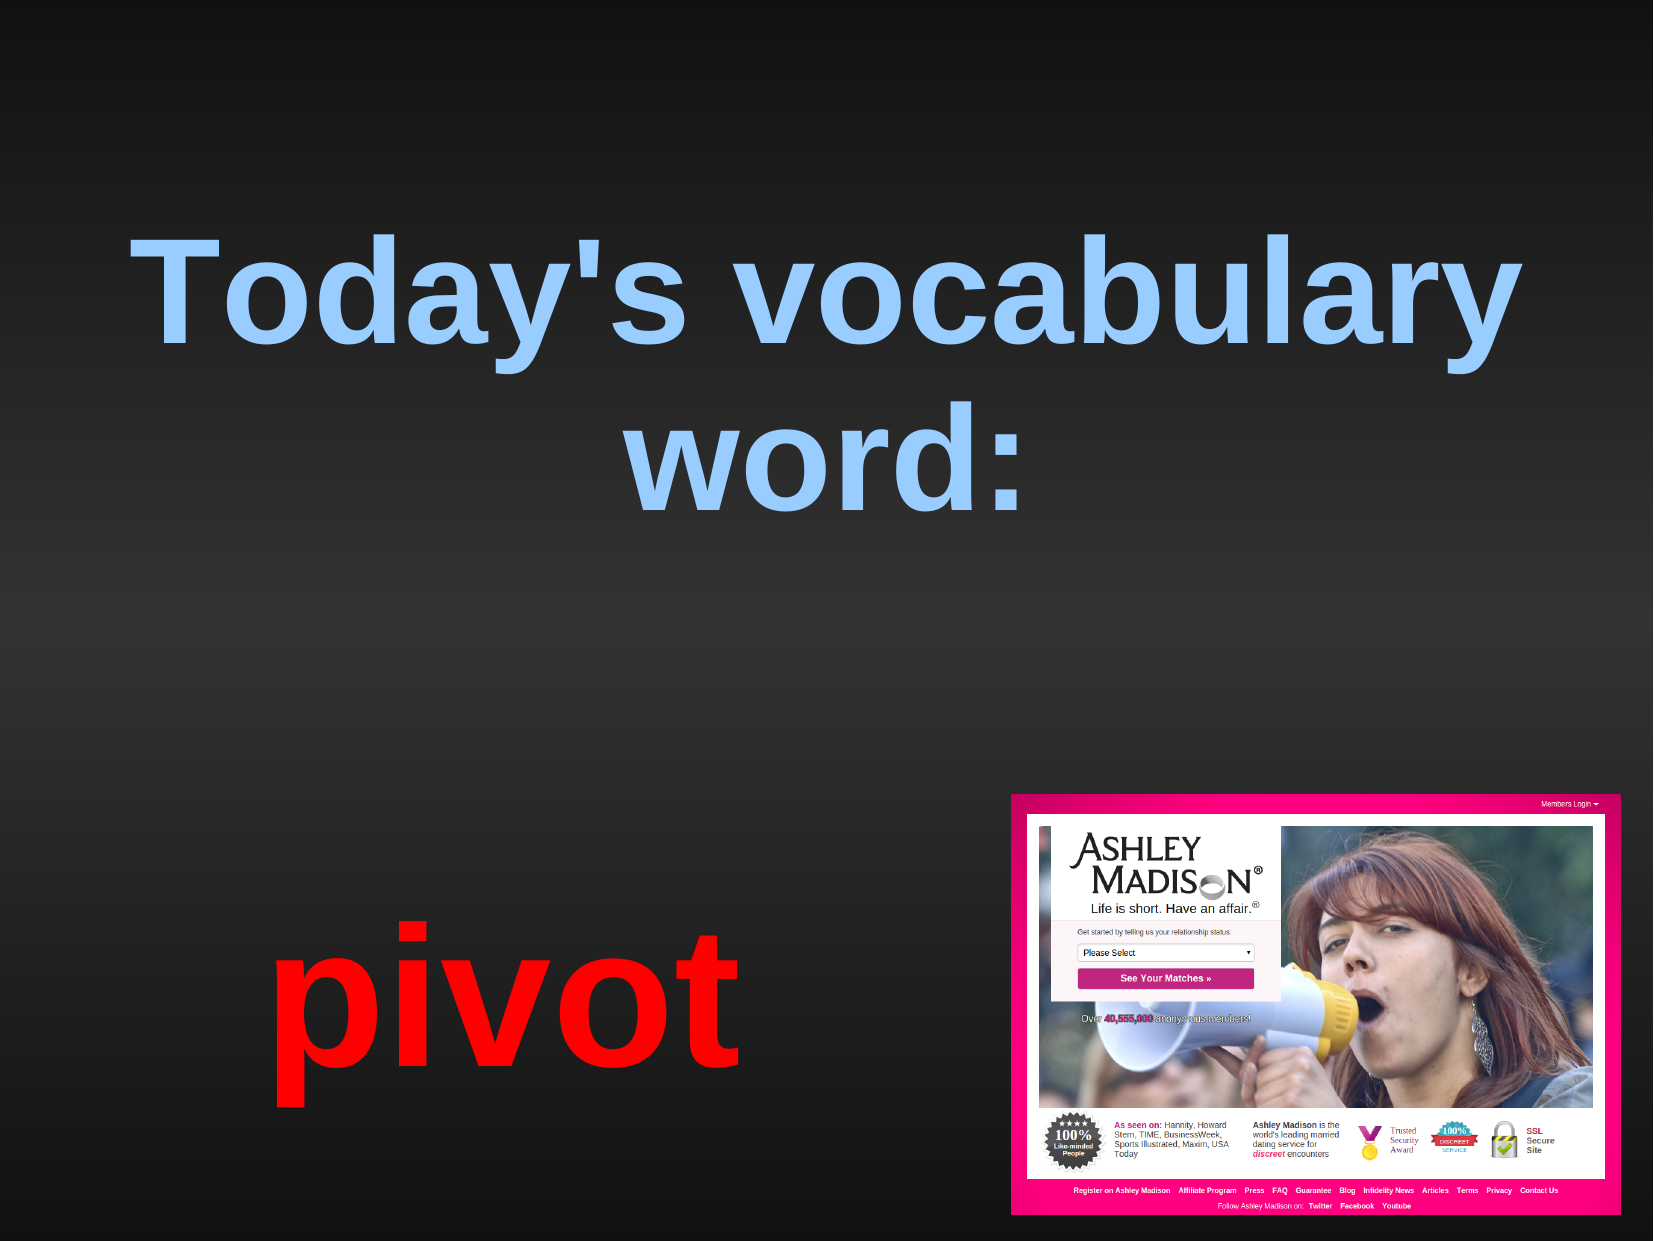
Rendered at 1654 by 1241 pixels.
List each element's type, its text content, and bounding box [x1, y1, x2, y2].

title Today's vocabulary word: [3, 0, 1653, 886]
picture [1011, 794, 1621, 1216]
title pivot [15, 780, 991, 1216]
